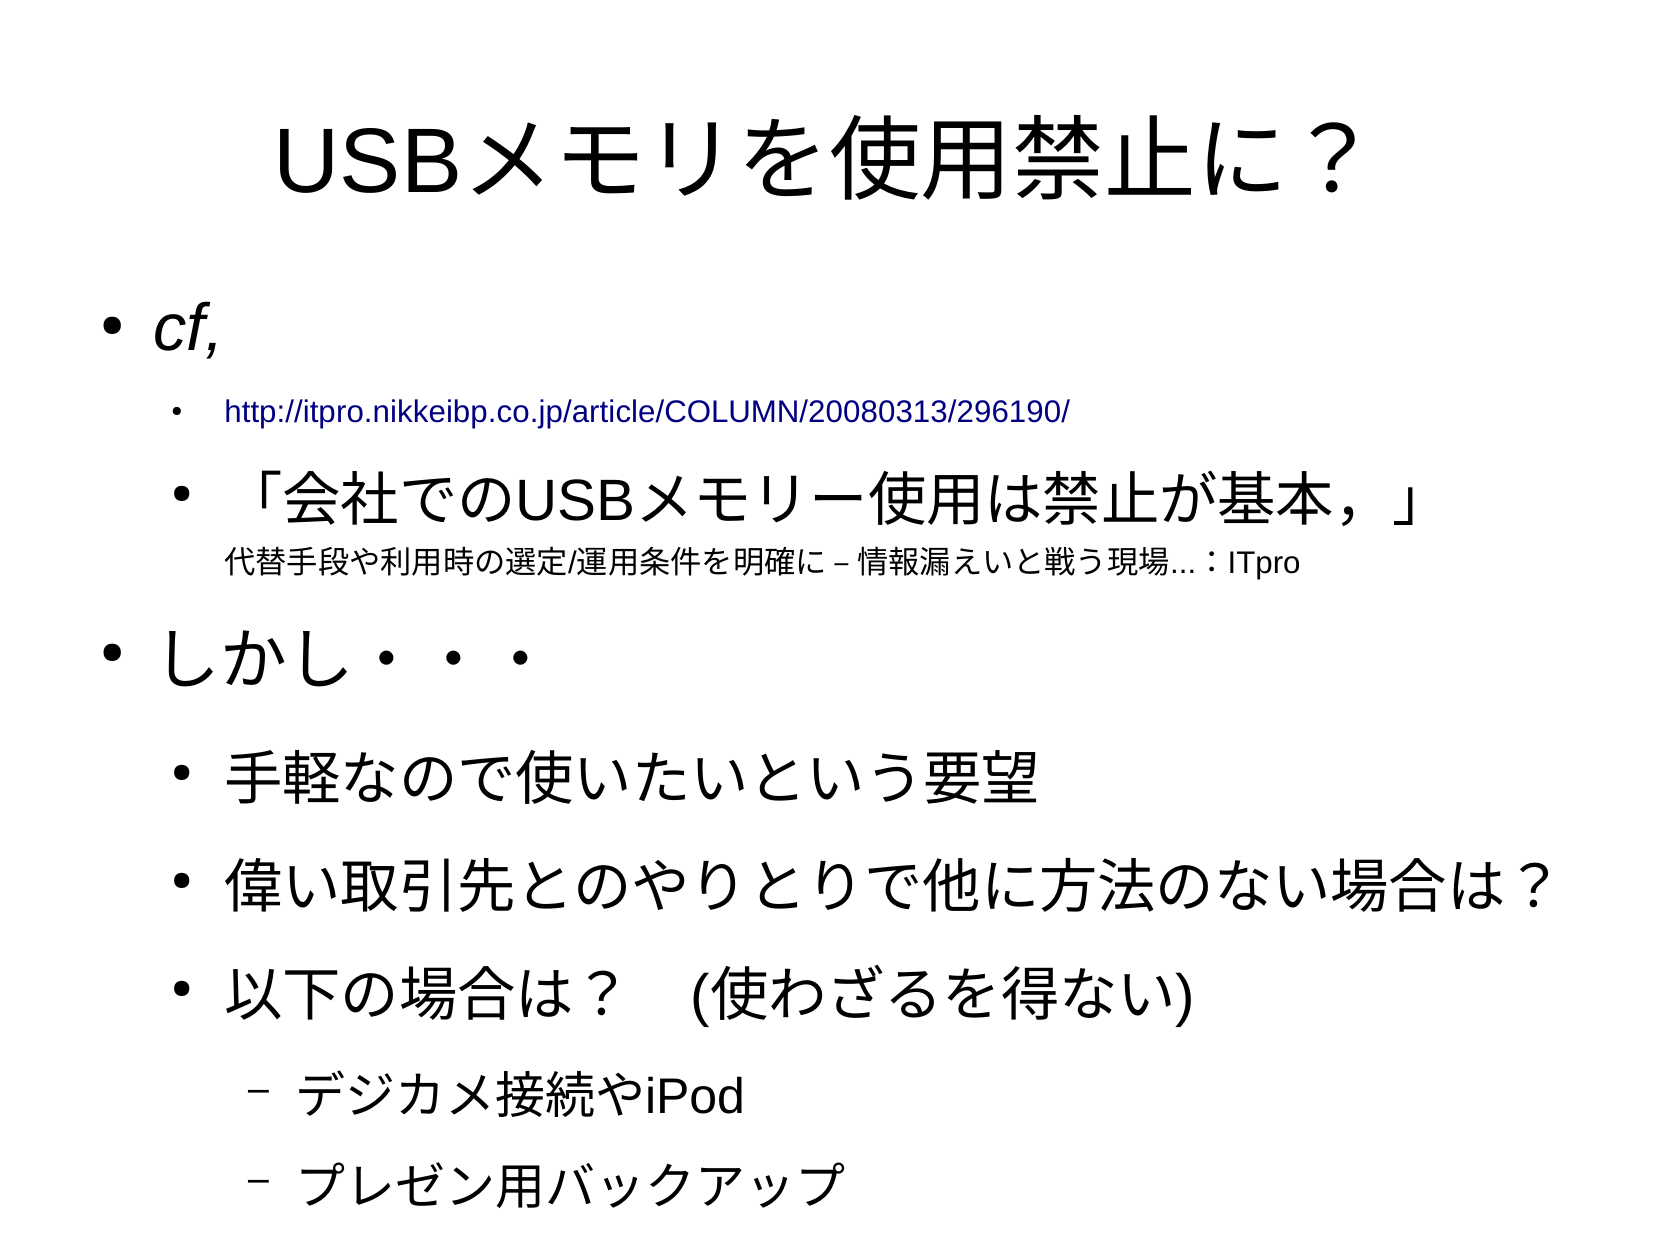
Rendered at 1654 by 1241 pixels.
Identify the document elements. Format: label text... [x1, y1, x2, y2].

list cf, http://itpro.nikkeibp.co.jp/article/COLUMN/20080313/296190/ 「会社でのUSBメモリー使用は禁止が基本，」 代替手段や利用時の選定/運用条件を明確に – 情報漏えいと戦う現場...：ITpro しかし・・・ 手軽なので使いたいという要望 偉い取引先とのやりとりで他に方法のない場合は？ 以下の場合は？ (使わざるを得ない) デジカメ接続やiPod プレゼン用バックアップ [82, 290, 1571, 1094]
title USBメモリを使用禁止に？ [82, 56, 1571, 250]
